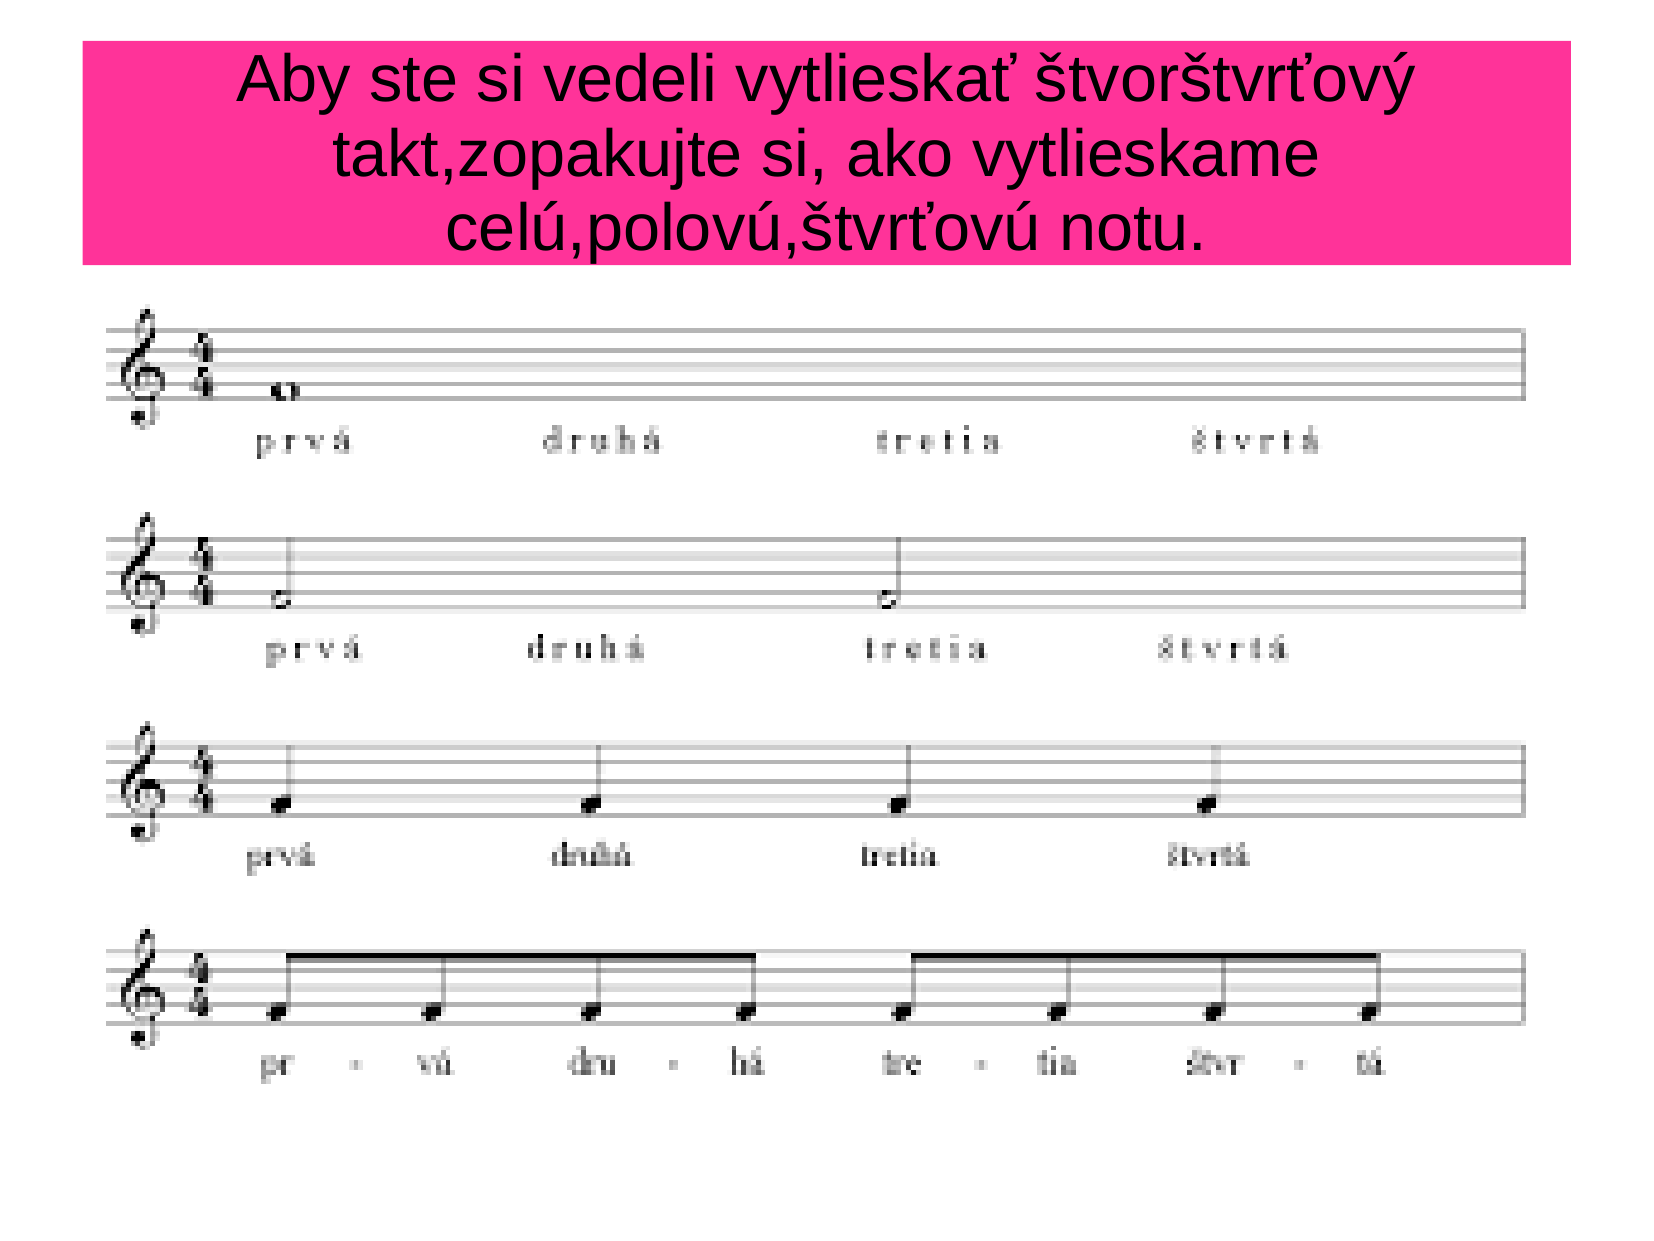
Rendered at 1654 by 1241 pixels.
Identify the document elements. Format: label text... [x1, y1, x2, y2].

picture [102, 290, 1551, 1109]
title Aby ste si vedeli vytlieskať štvorštvrťový takt,zopakujte si, ako vytlieskame celú,polovú,štvrťovú notu. [82, 40, 1571, 266]
